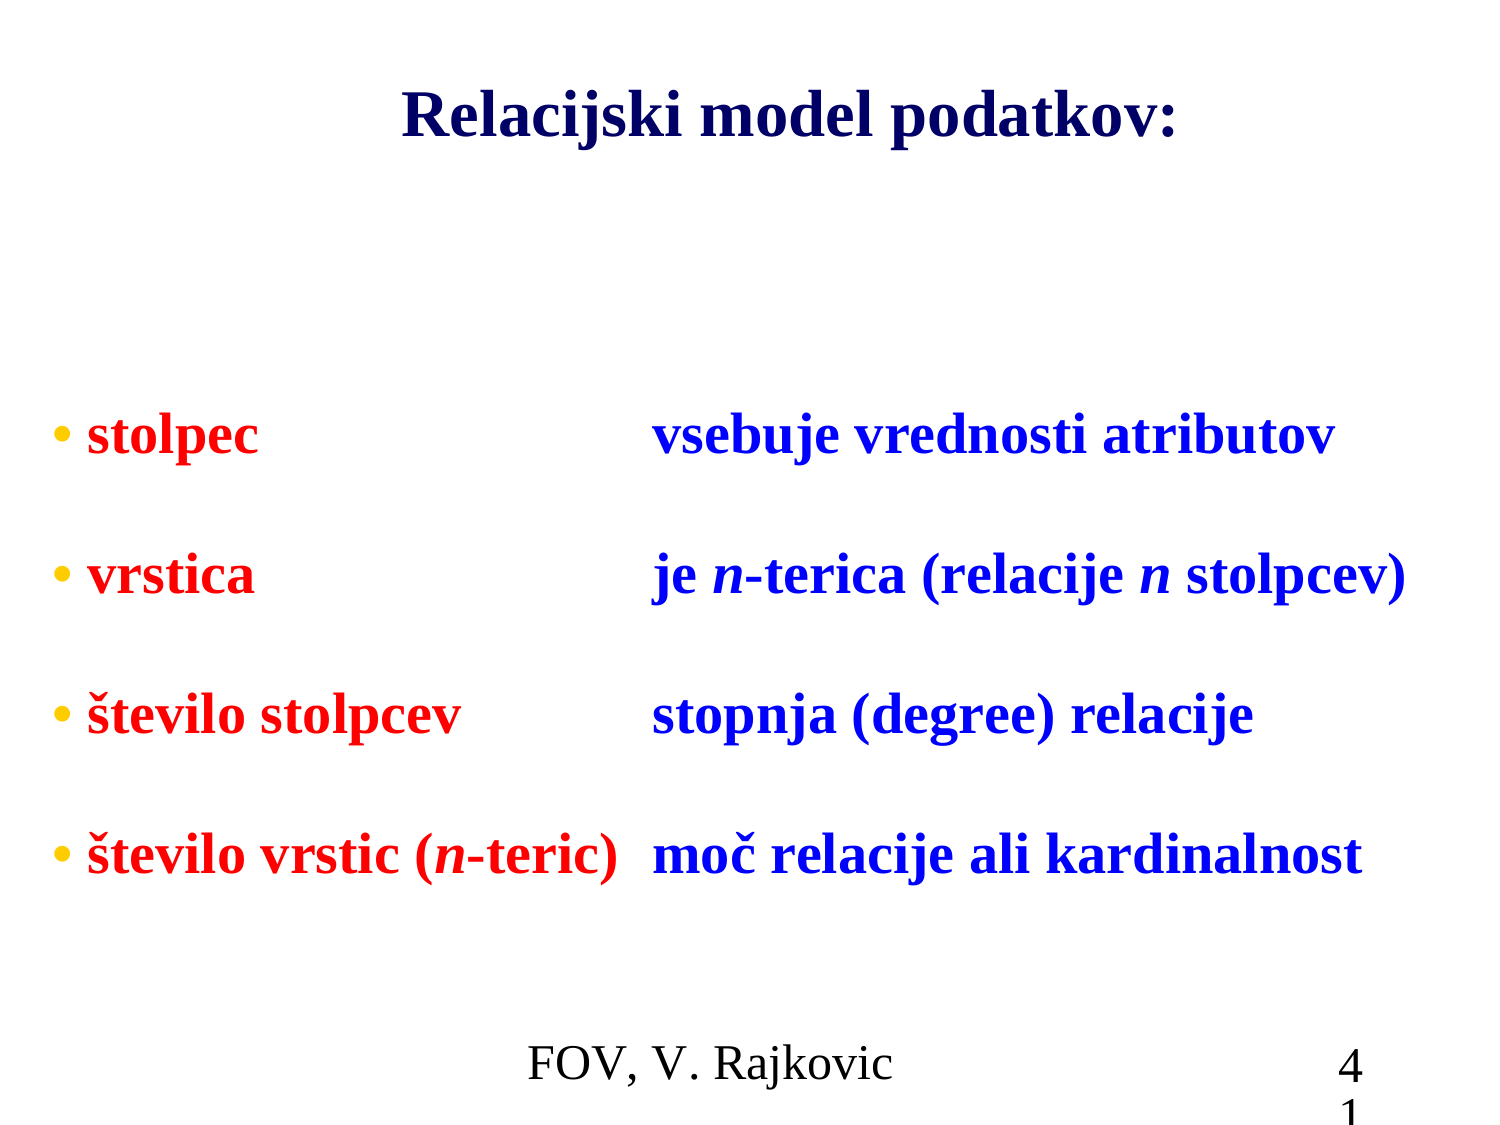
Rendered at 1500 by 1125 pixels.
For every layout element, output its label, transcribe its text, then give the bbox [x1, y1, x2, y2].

text_box • stolpec vsebuje vrednosti atributov • vrstica je n-terica (relacije n stolpcev) • število stolpcev stopnja (degree) relacije • število vrstic (n-teric) moč relacije ali kardinalnost [37, 387, 1422, 893]
text_box Relacijski model podatkov: [386, 62, 1196, 158]
